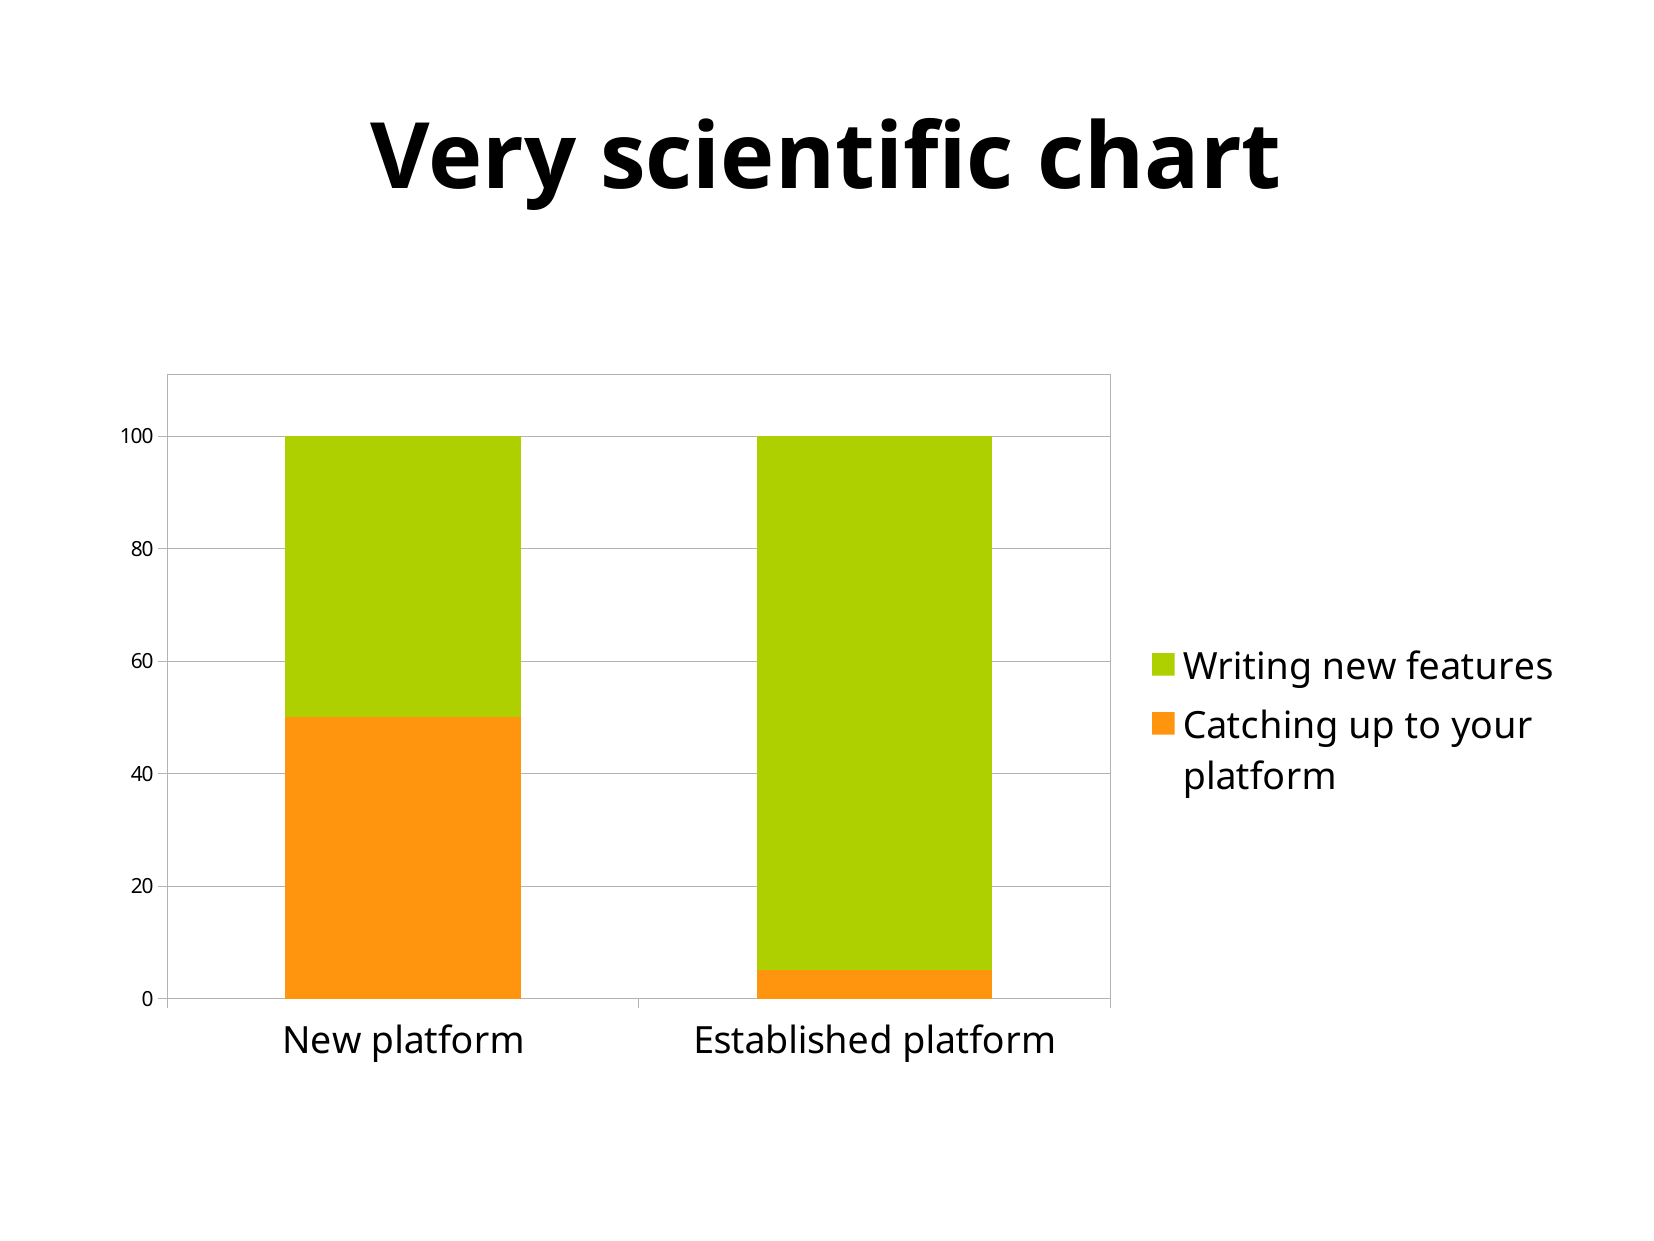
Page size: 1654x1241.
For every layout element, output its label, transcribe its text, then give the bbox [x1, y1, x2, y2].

title Very scientific chart [82, 49, 1571, 257]
chart [90, 360, 1579, 1080]
